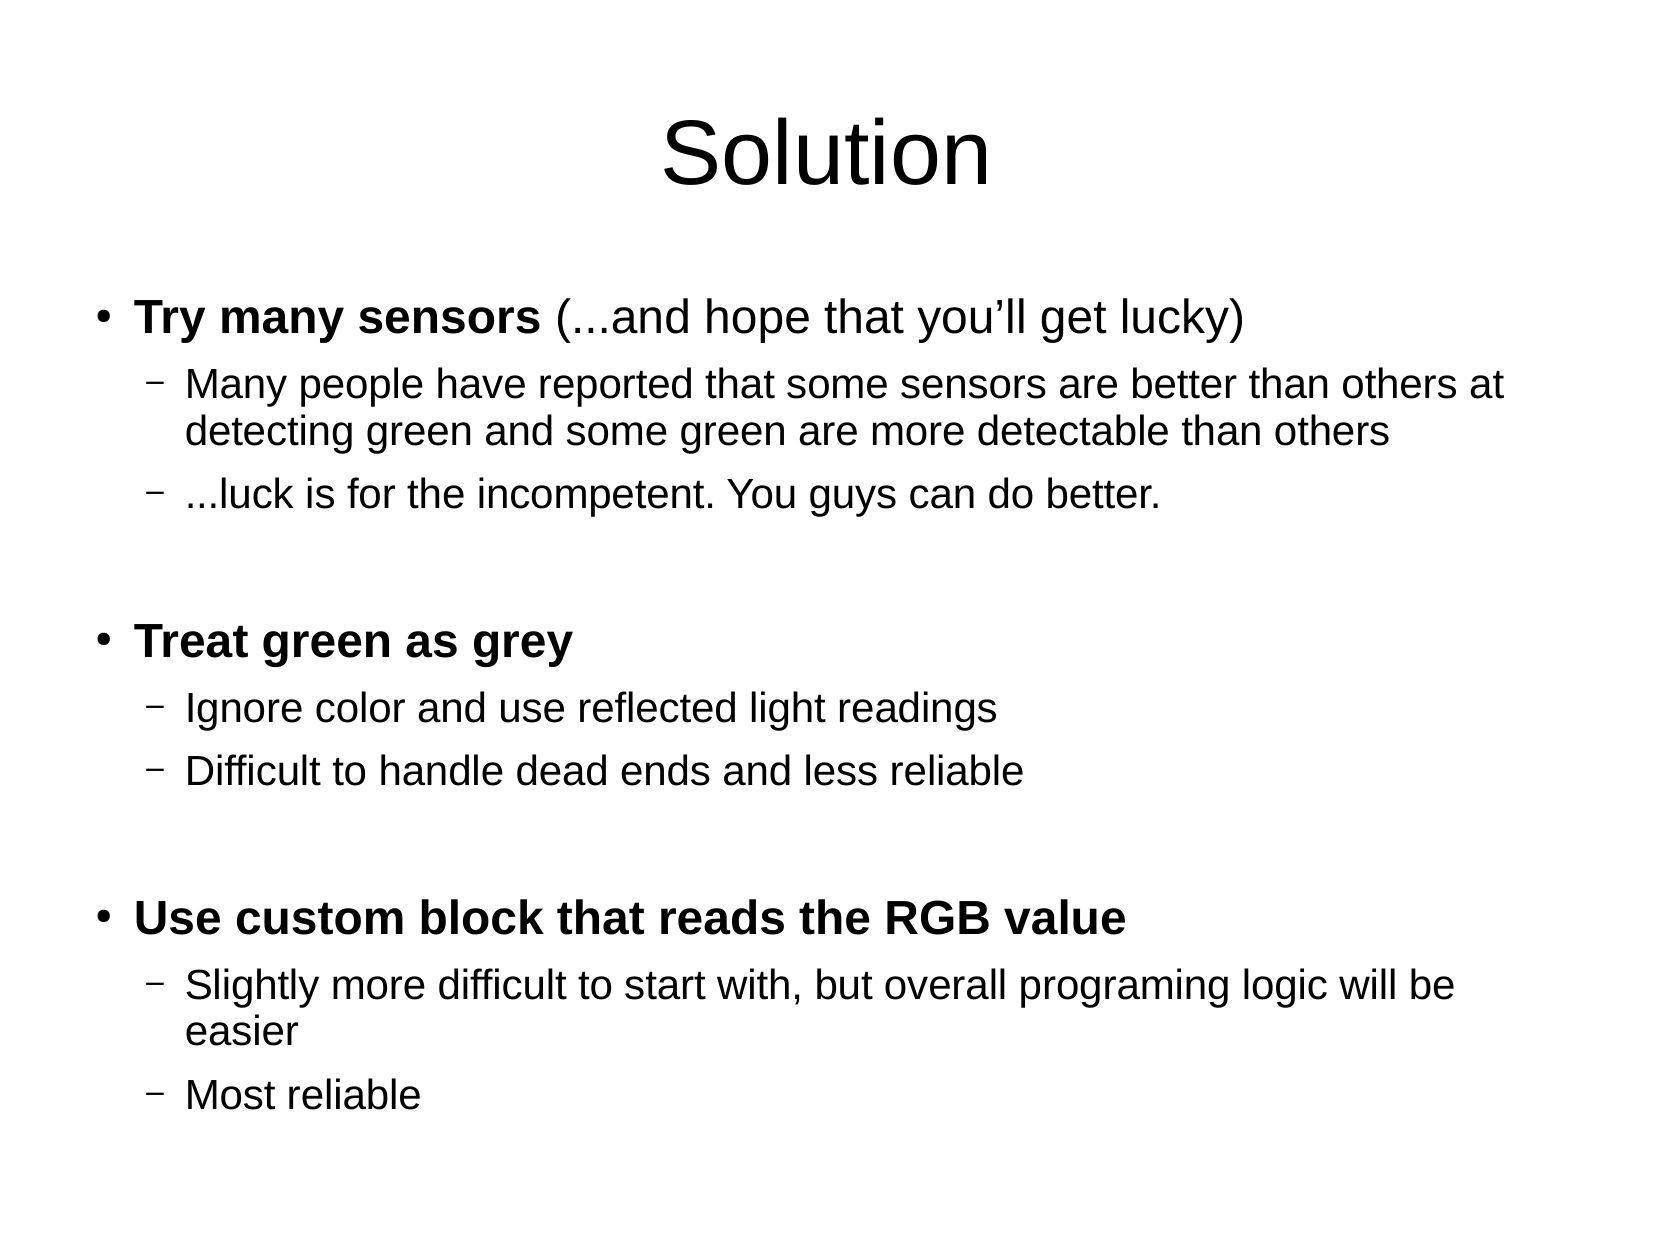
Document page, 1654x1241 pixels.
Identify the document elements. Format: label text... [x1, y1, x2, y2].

list Try many sensors (...and hope that you’ll get lucky) Many people have reported that some sensors are better than others at detecting green and some green are more detectable than others ...luck is for the incompetent. You guys can do better. Treat green as grey Ignore color and use reflected light readings Difficult to handle dead ends and less reliable Use custom block that reads the RGB value Slightly more difficult to start with, but overall programing logic will be easier Most reliable [82, 290, 1571, 1126]
title Solution [82, 49, 1571, 257]
